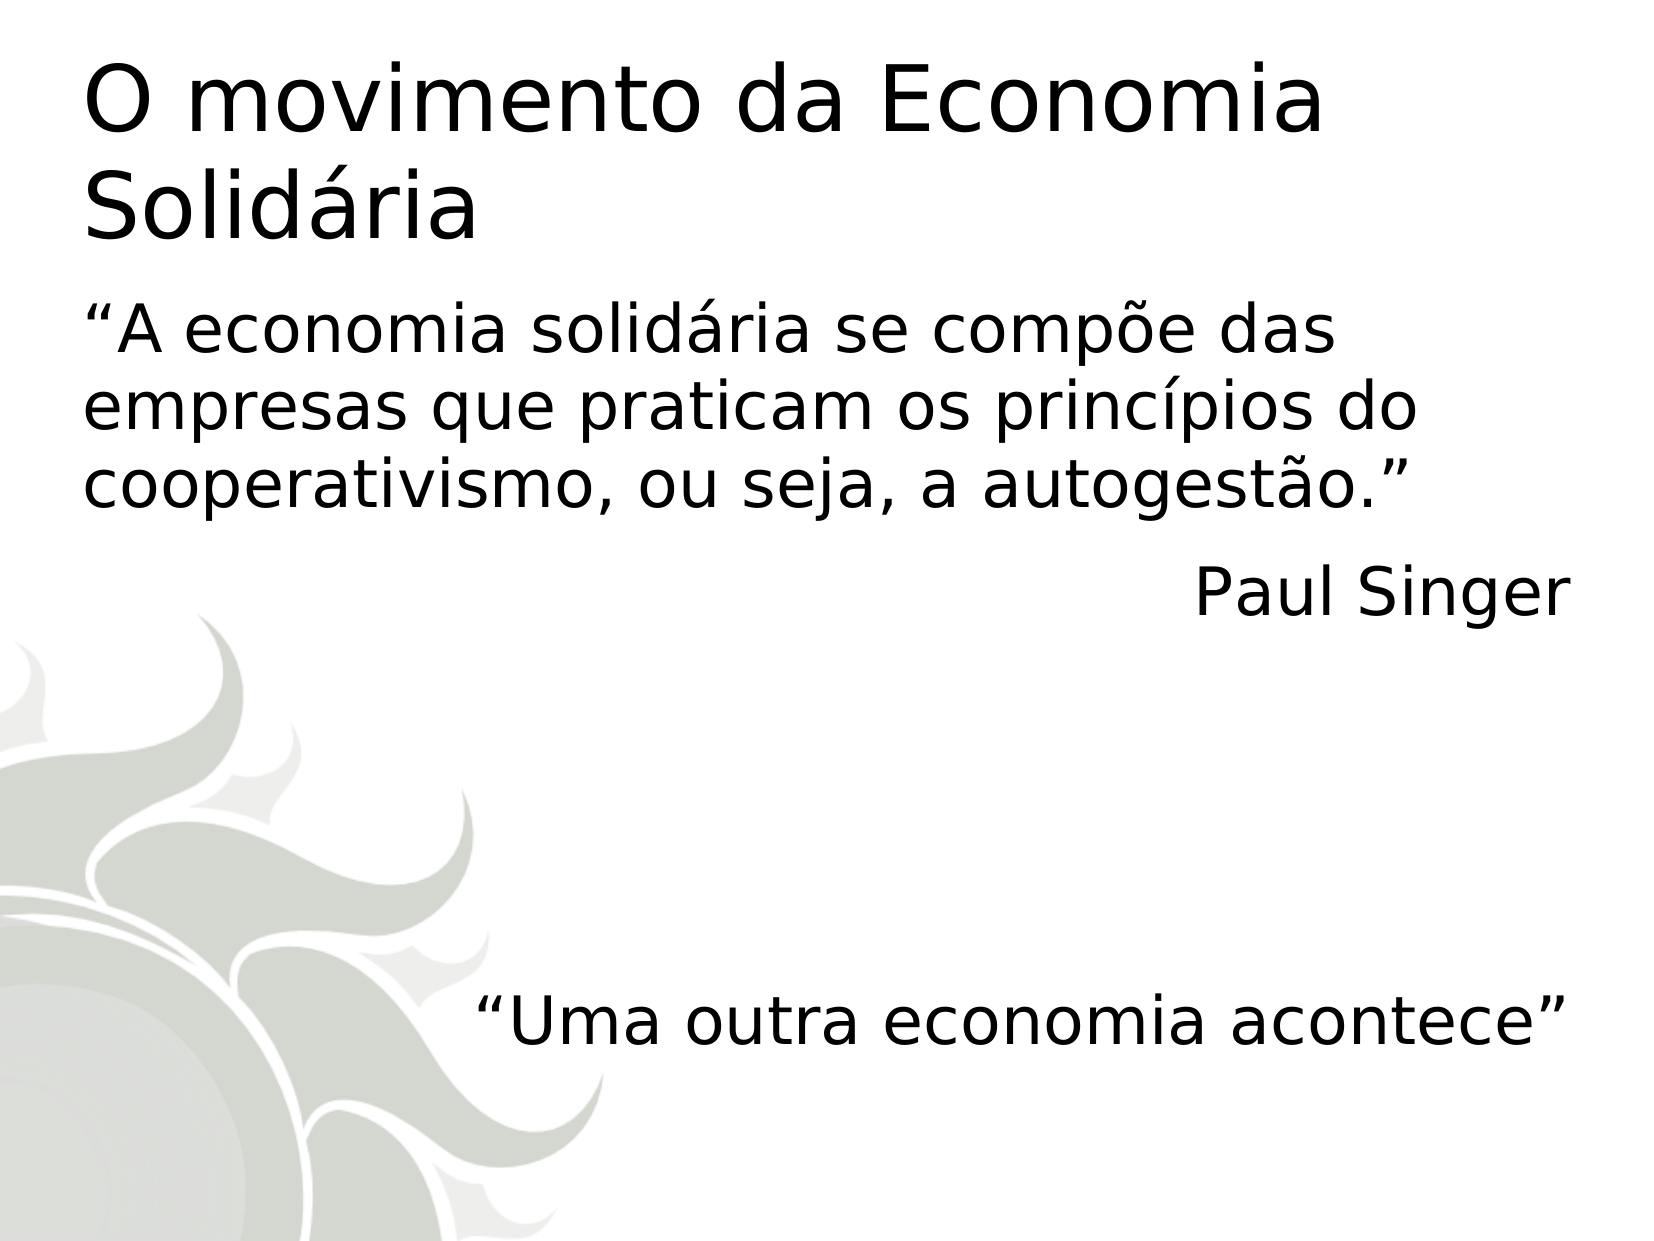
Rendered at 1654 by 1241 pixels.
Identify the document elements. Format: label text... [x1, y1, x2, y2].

picture [0, 555, 644, 1241]
title O movimento da Economia Solidária [82, 45, 1571, 261]
list “A economia solidária se compõe das empresas que praticam os princípios do cooperativismo, ou seja, a autogestão.” Paul Singer “Uma outra economia acontece” [82, 290, 1571, 1094]
